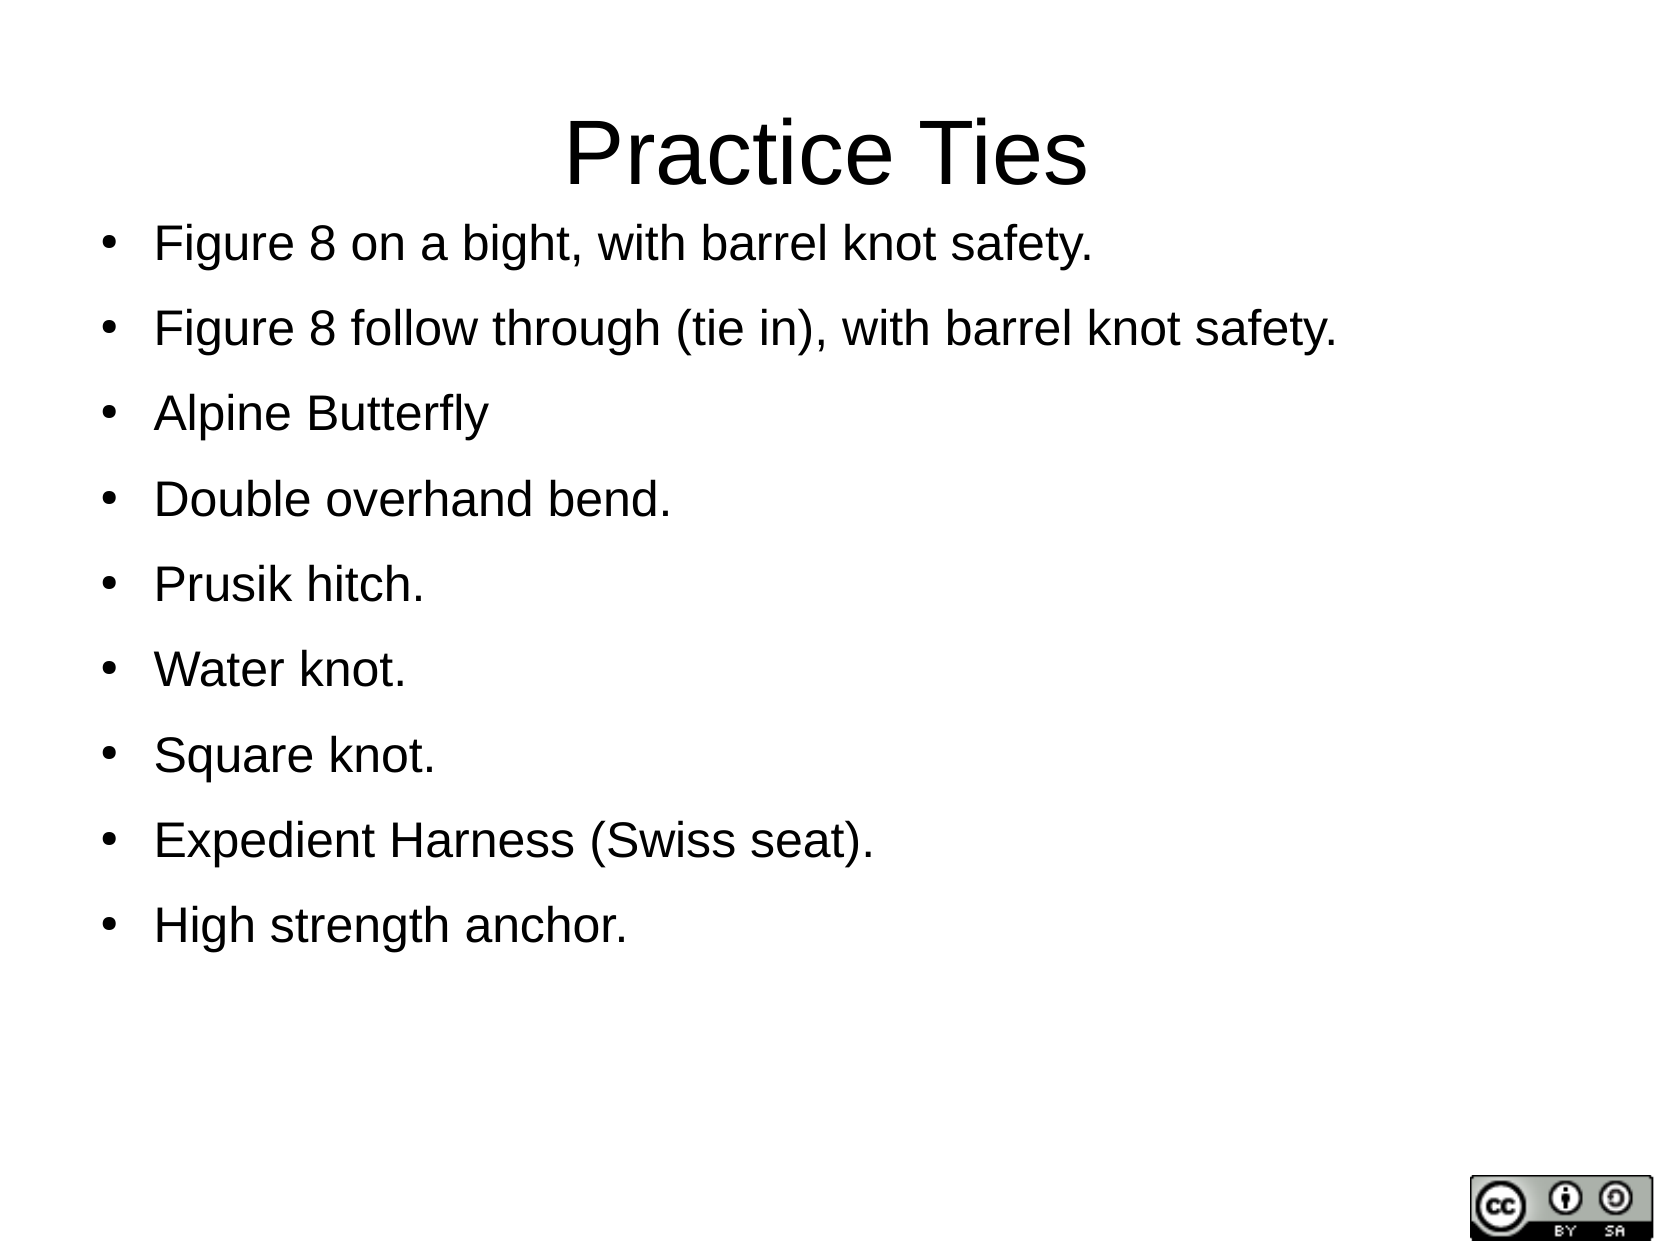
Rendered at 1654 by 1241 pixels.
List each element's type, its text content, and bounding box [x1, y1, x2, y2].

picture [1470, 1175, 1654, 1241]
list Figure 8 on a bight, with barrel knot safety. Figure 8 follow through (tie in), with barrel knot safety. Alpine Butterfly Double overhand bend. Prusik hitch. Water knot. Square knot. Expedient Harness (Swiss seat). High strength anchor. [82, 215, 1571, 935]
title Practice Ties [82, 49, 1571, 215]
